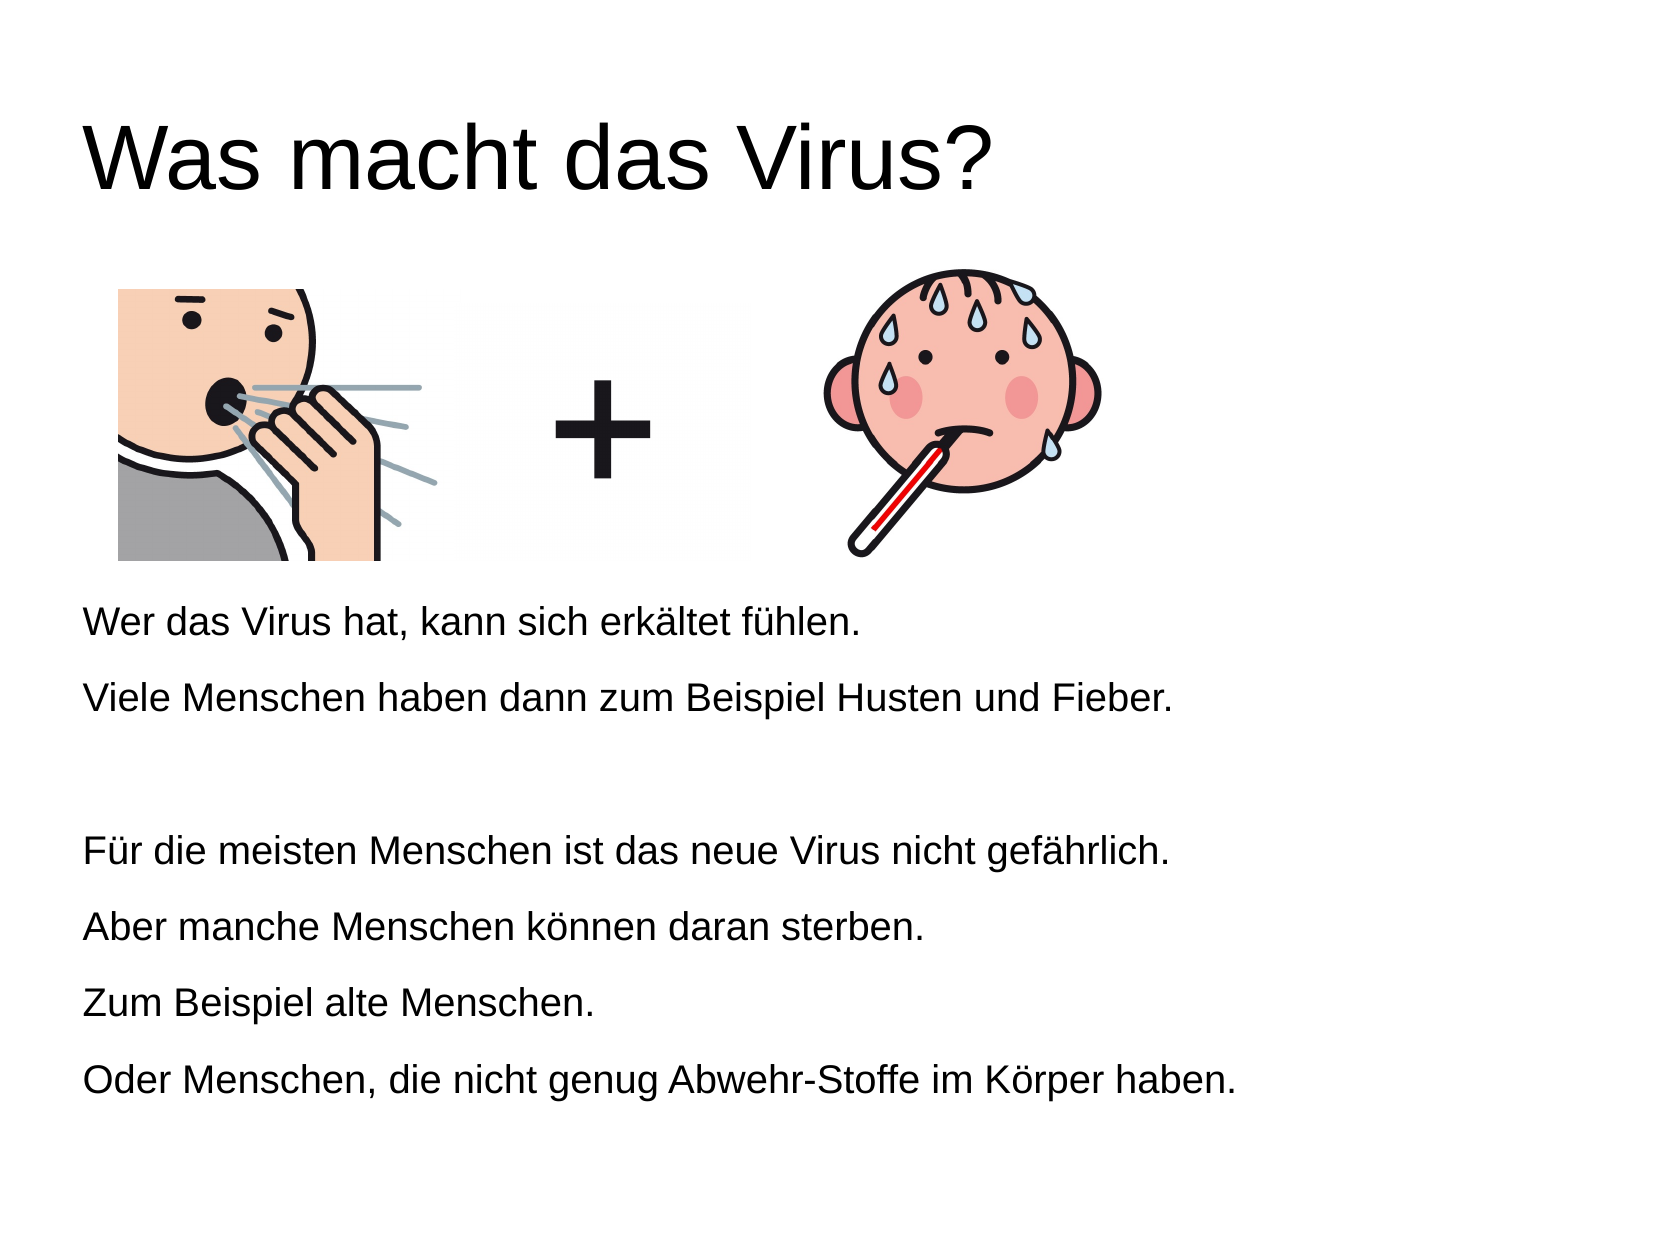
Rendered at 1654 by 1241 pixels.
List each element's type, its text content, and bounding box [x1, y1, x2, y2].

picture [118, 289, 751, 562]
title Was macht das Virus? [82, 49, 1571, 257]
picture [785, 265, 1140, 562]
list Wer das Virus hat, kann sich erkältet fühlen. Viele Menschen haben dann zum Beispiel Husten und Fieber. Für die meisten Menschen ist das neue Virus nicht gefährlich. Aber manche Menschen können daran sterben. Zum Beispiel alte Menschen. Oder Menschen, die nicht genug Abwehr-Stoffe im Körper haben. [82, 290, 1571, 1109]
